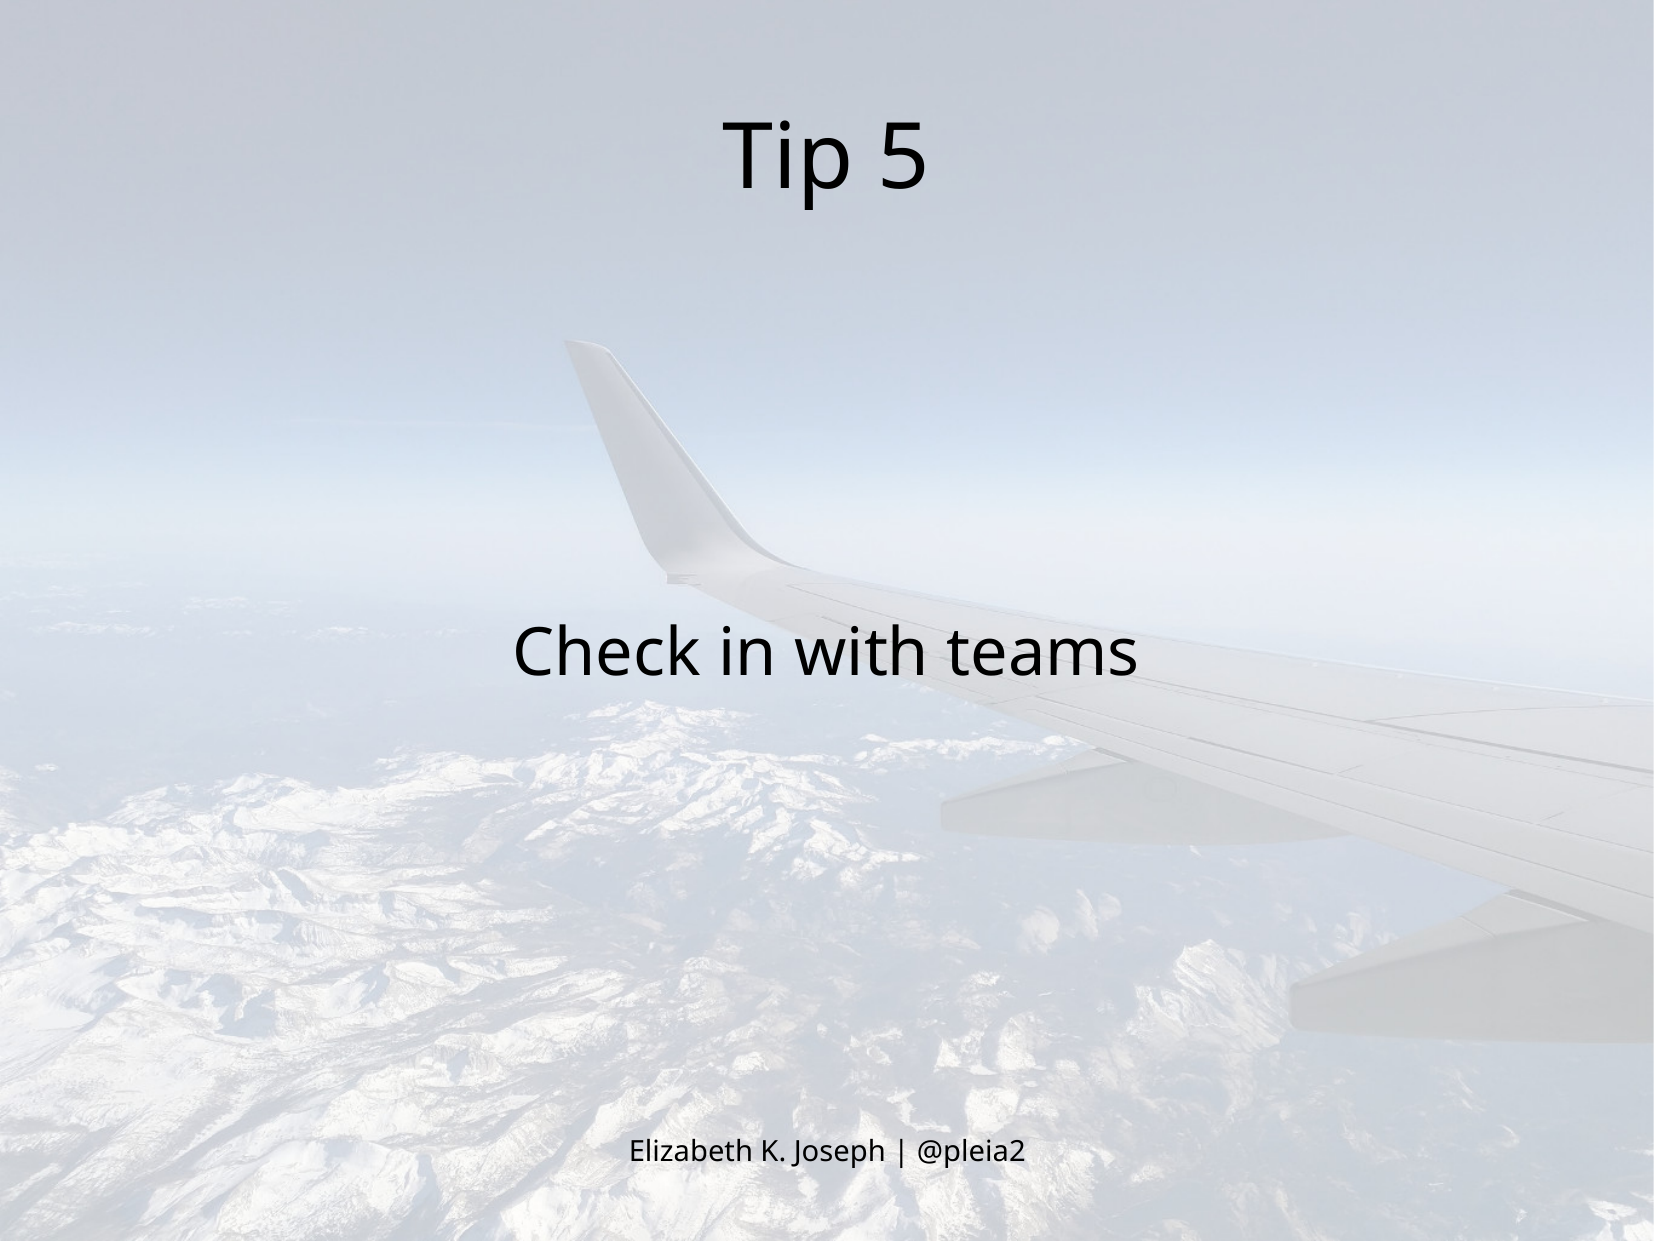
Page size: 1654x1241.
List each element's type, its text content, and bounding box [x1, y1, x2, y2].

title Tip 5 [82, 49, 1571, 257]
subtitle Check in with teams [82, 290, 1571, 1010]
picture [0, 0, 1654, 1241]
